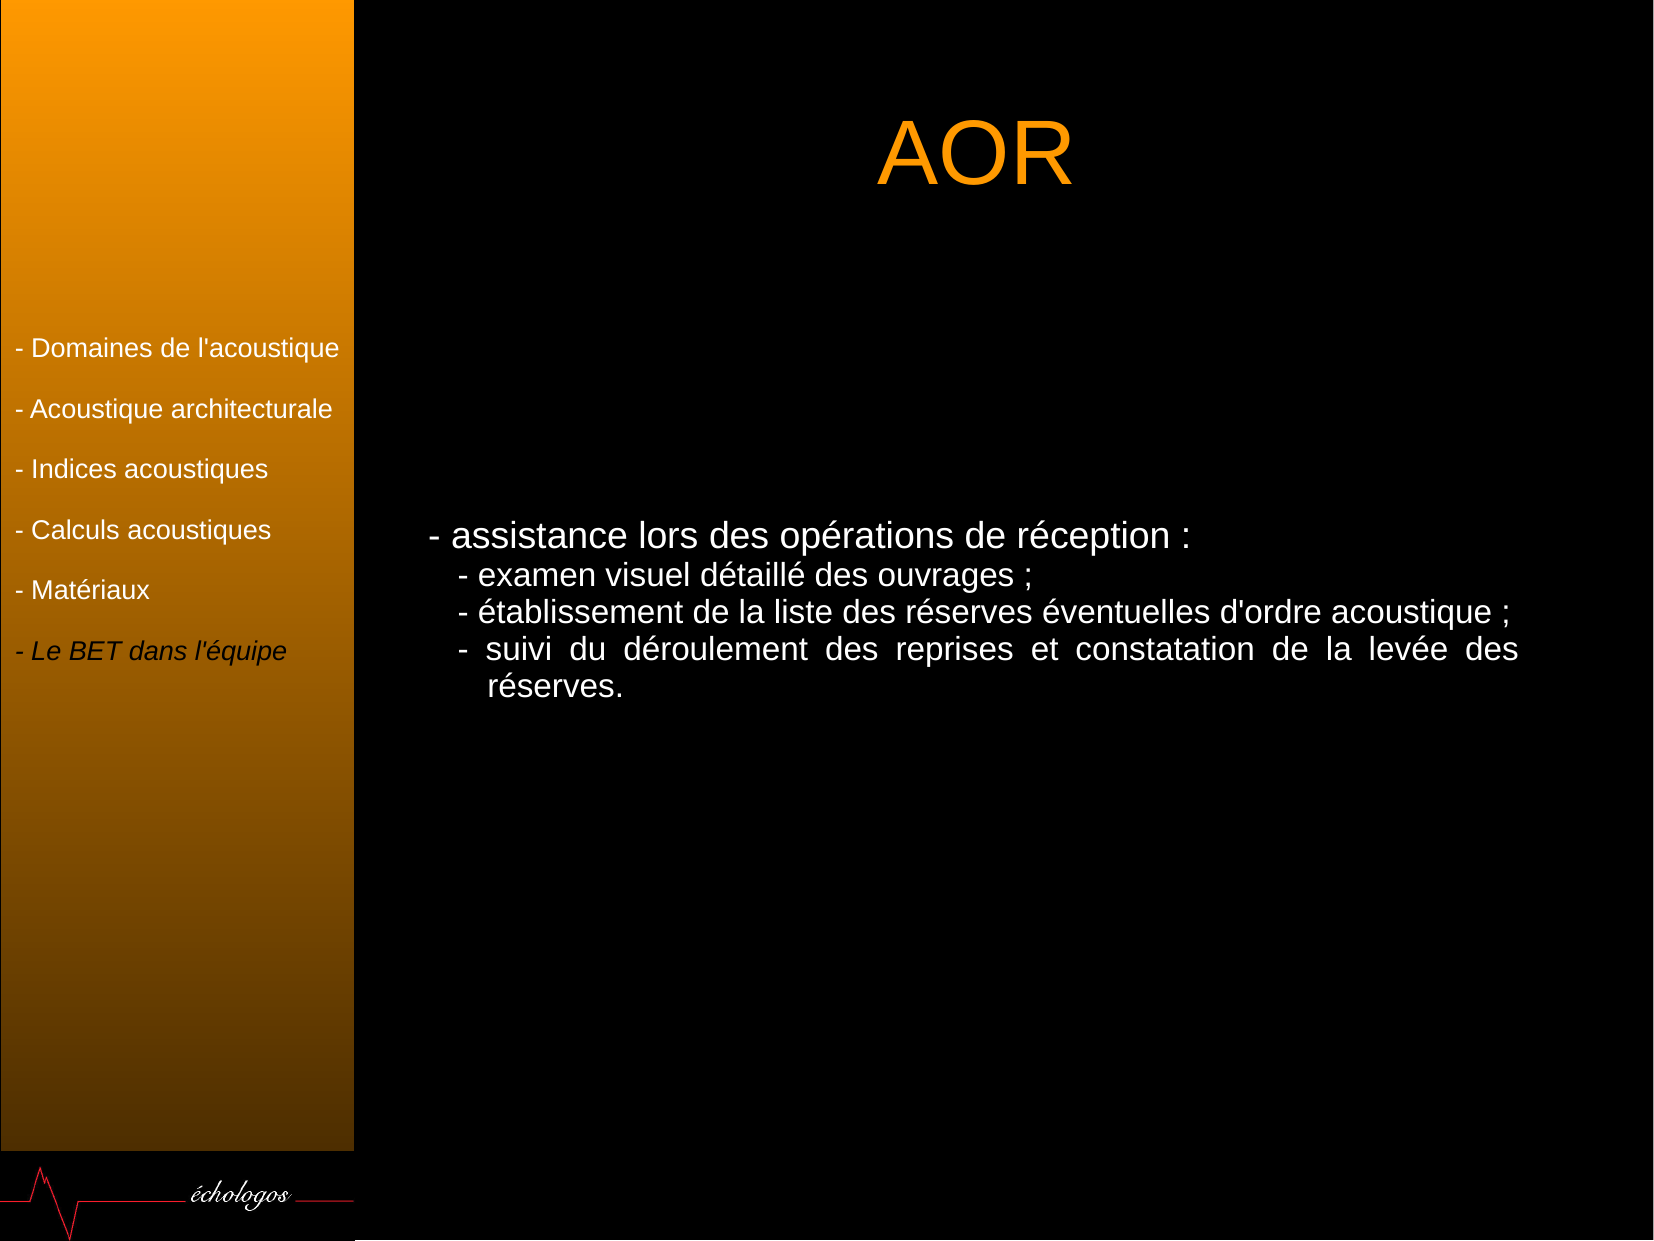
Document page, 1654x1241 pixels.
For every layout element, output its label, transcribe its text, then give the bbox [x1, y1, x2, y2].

title AOR [383, 56, 1571, 250]
text_box - assistance lors des opérations de réception : - examen visuel détaillé des ouvrages ; - établissement de la liste des réserves éventuelles d'ordre acoustique ; - suivi du déroulement des reprises et constatation de la levée des réserves. [413, 507, 1536, 796]
picture [0, 1166, 355, 1241]
text_box - Domaines de l'acoustique - Acoustique architecturale - Indices acoustiques - Calculs acoustiques - Matériaux - Le BET dans l'équipe [0, 326, 355, 756]
